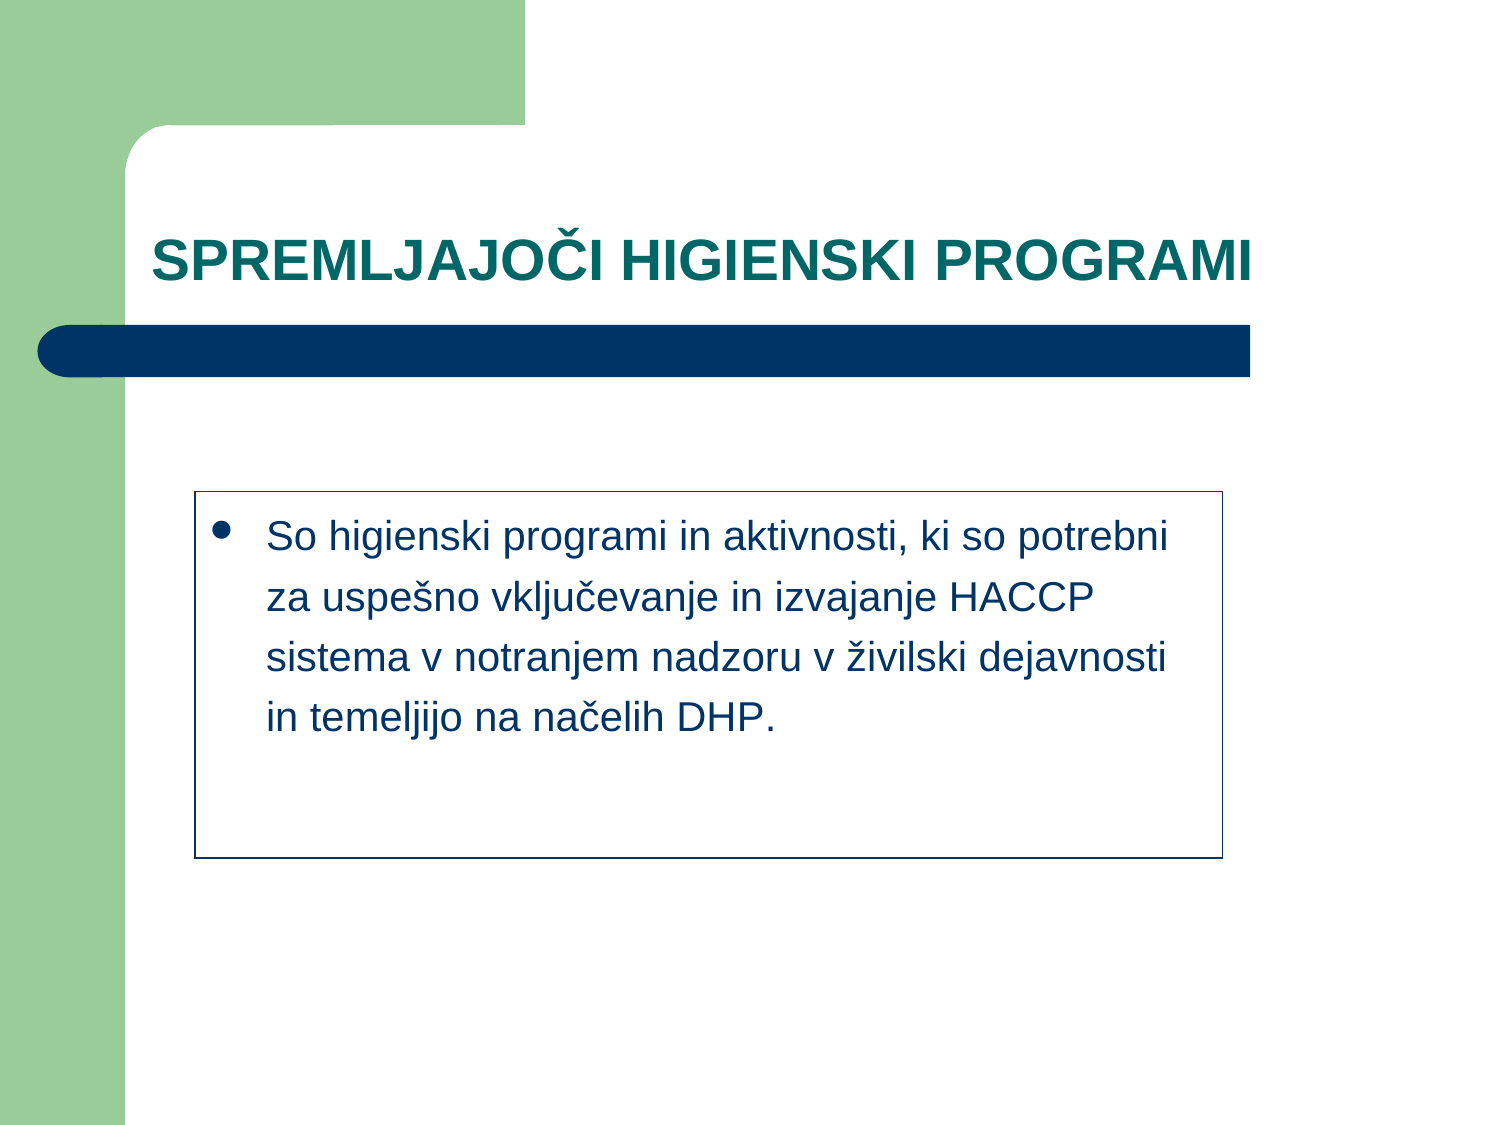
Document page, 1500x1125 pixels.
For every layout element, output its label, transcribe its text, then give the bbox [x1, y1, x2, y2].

list So higienski programi in aktivnosti, ki so potrebni za uspešno vključevanje in izvajanje HACCP sistema v notranjem nadzoru v živilski dejavnosti in temeljijo na načelih DHP. [194, 491, 1223, 858]
title SPREMLJAJOČI HIGIENSKI PROGRAMI [136, 136, 1414, 301]
